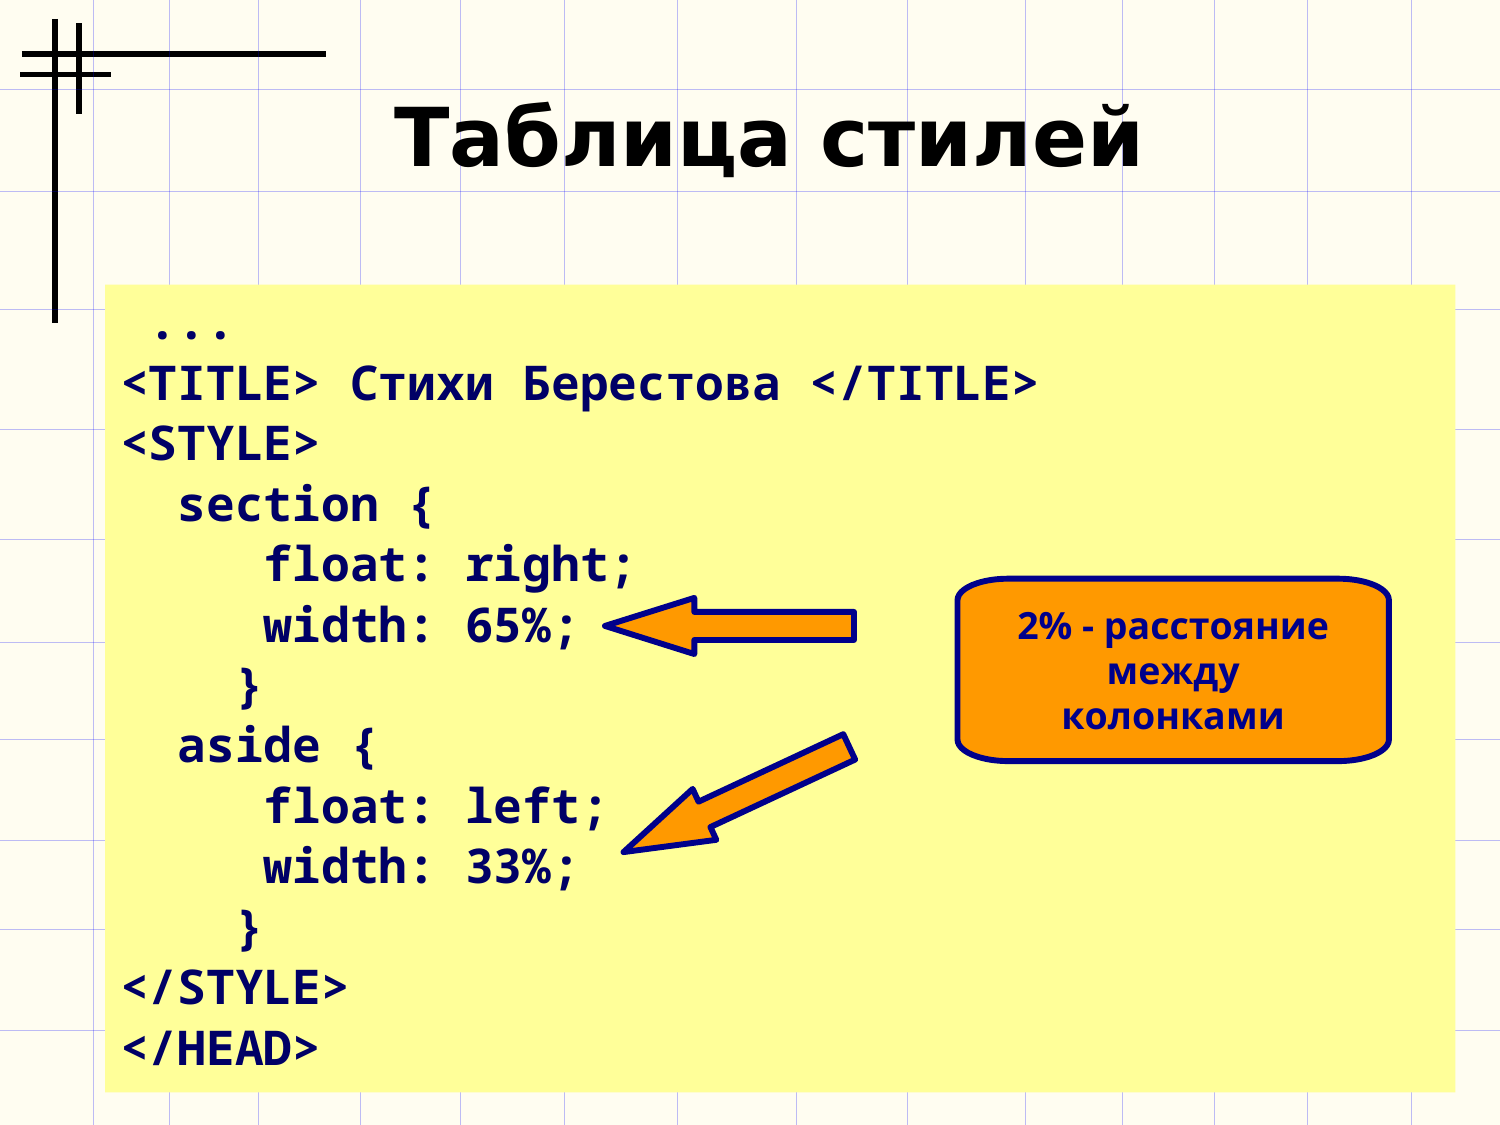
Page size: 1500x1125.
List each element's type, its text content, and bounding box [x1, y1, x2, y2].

list ... <title> Стихи Берестова </title> <style> section { float: right; width: 65%; } aside { float: left; width: 33%; } </style> </head> [105, 284, 1456, 1093]
title Таблица стилей [75, 16, 1426, 253]
text_box 2% - расстояние между колонками [957, 578, 1389, 762]
text_box [623, 734, 856, 853]
text_box [604, 597, 854, 655]
